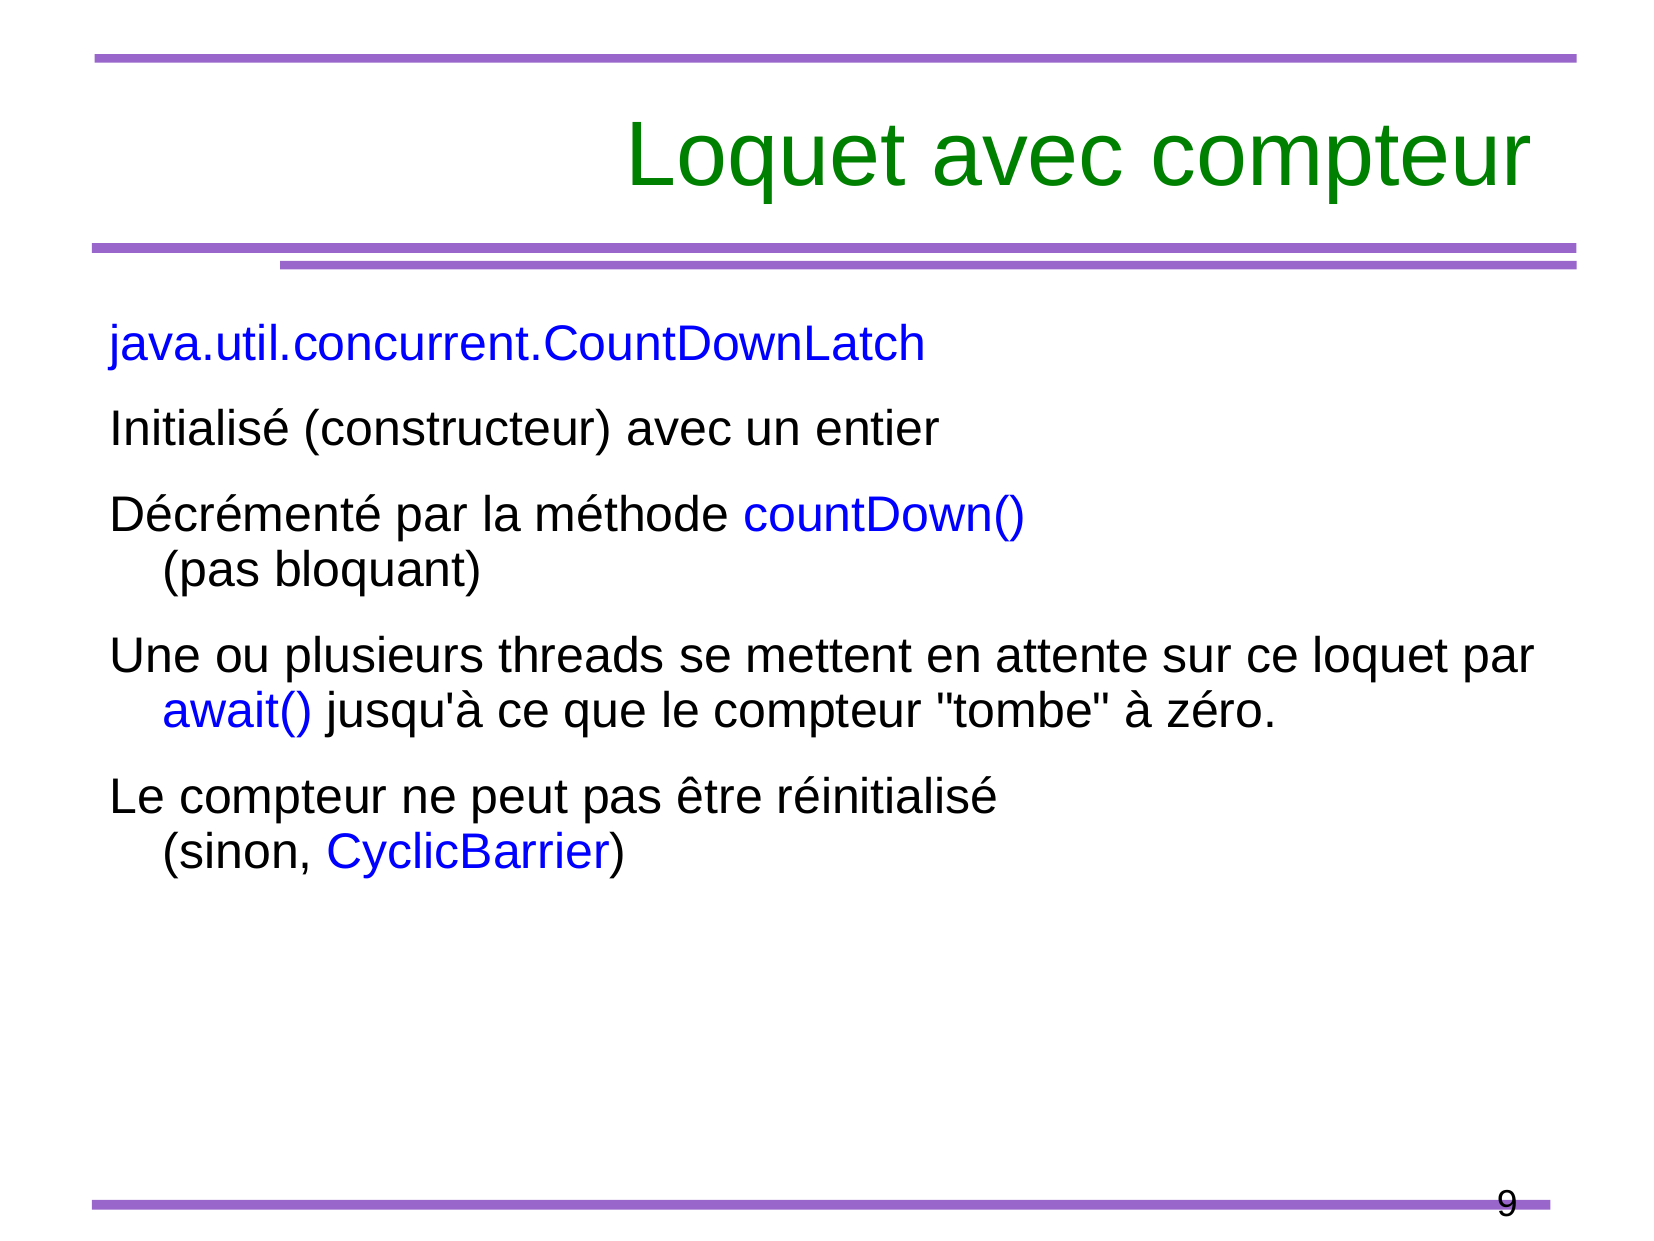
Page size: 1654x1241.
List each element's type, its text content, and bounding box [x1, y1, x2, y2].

title Loquet avec compteur [121, 49, 1534, 257]
list java.util.concurrent.CountDownLatch Initialisé (constructeur) avec un entier Décrémenté par la méthode countDown() (pas bloquant) Une ou plusieurs threads se mettent en attente sur ce loquet par await() jusqu'à ce que le compteur "tombe" à zéro. Le compteur ne peut pas être réinitialisé (sinon, CyclicBarrier) [92, 315, 1563, 1163]
